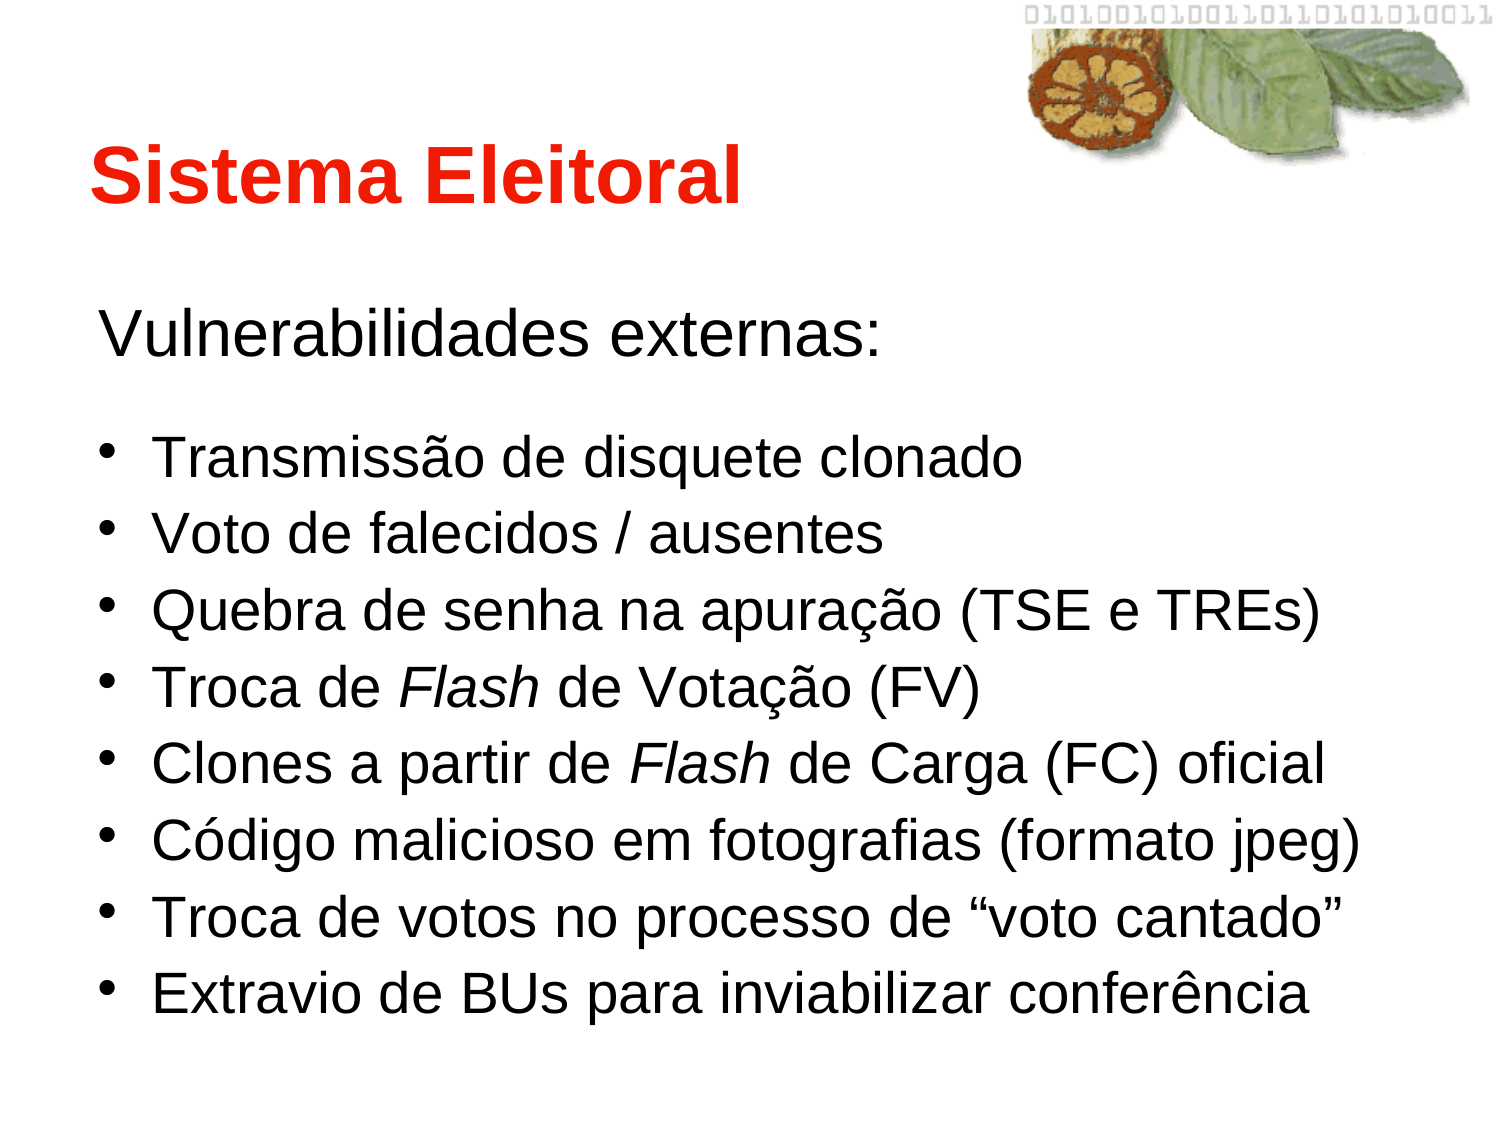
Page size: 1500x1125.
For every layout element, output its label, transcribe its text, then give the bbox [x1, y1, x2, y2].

list Vulnerabilidades externas: Transmissão de disquete clonado Voto de falecidos / ausentes Quebra de senha na apuração (TSE e TREs) Troca de Flash de Votação (FV) Clones a partir de Flash de Carga (FC) oficial Código malicioso em fotografias (formato jpeg) Troca de votos no processo de “voto cantado” Extravio de BUs para inviabilizar conferência [29, 282, 1459, 1060]
picture [1021, 0, 1494, 166]
title Sistema Eleitoral [74, 20, 1313, 230]
